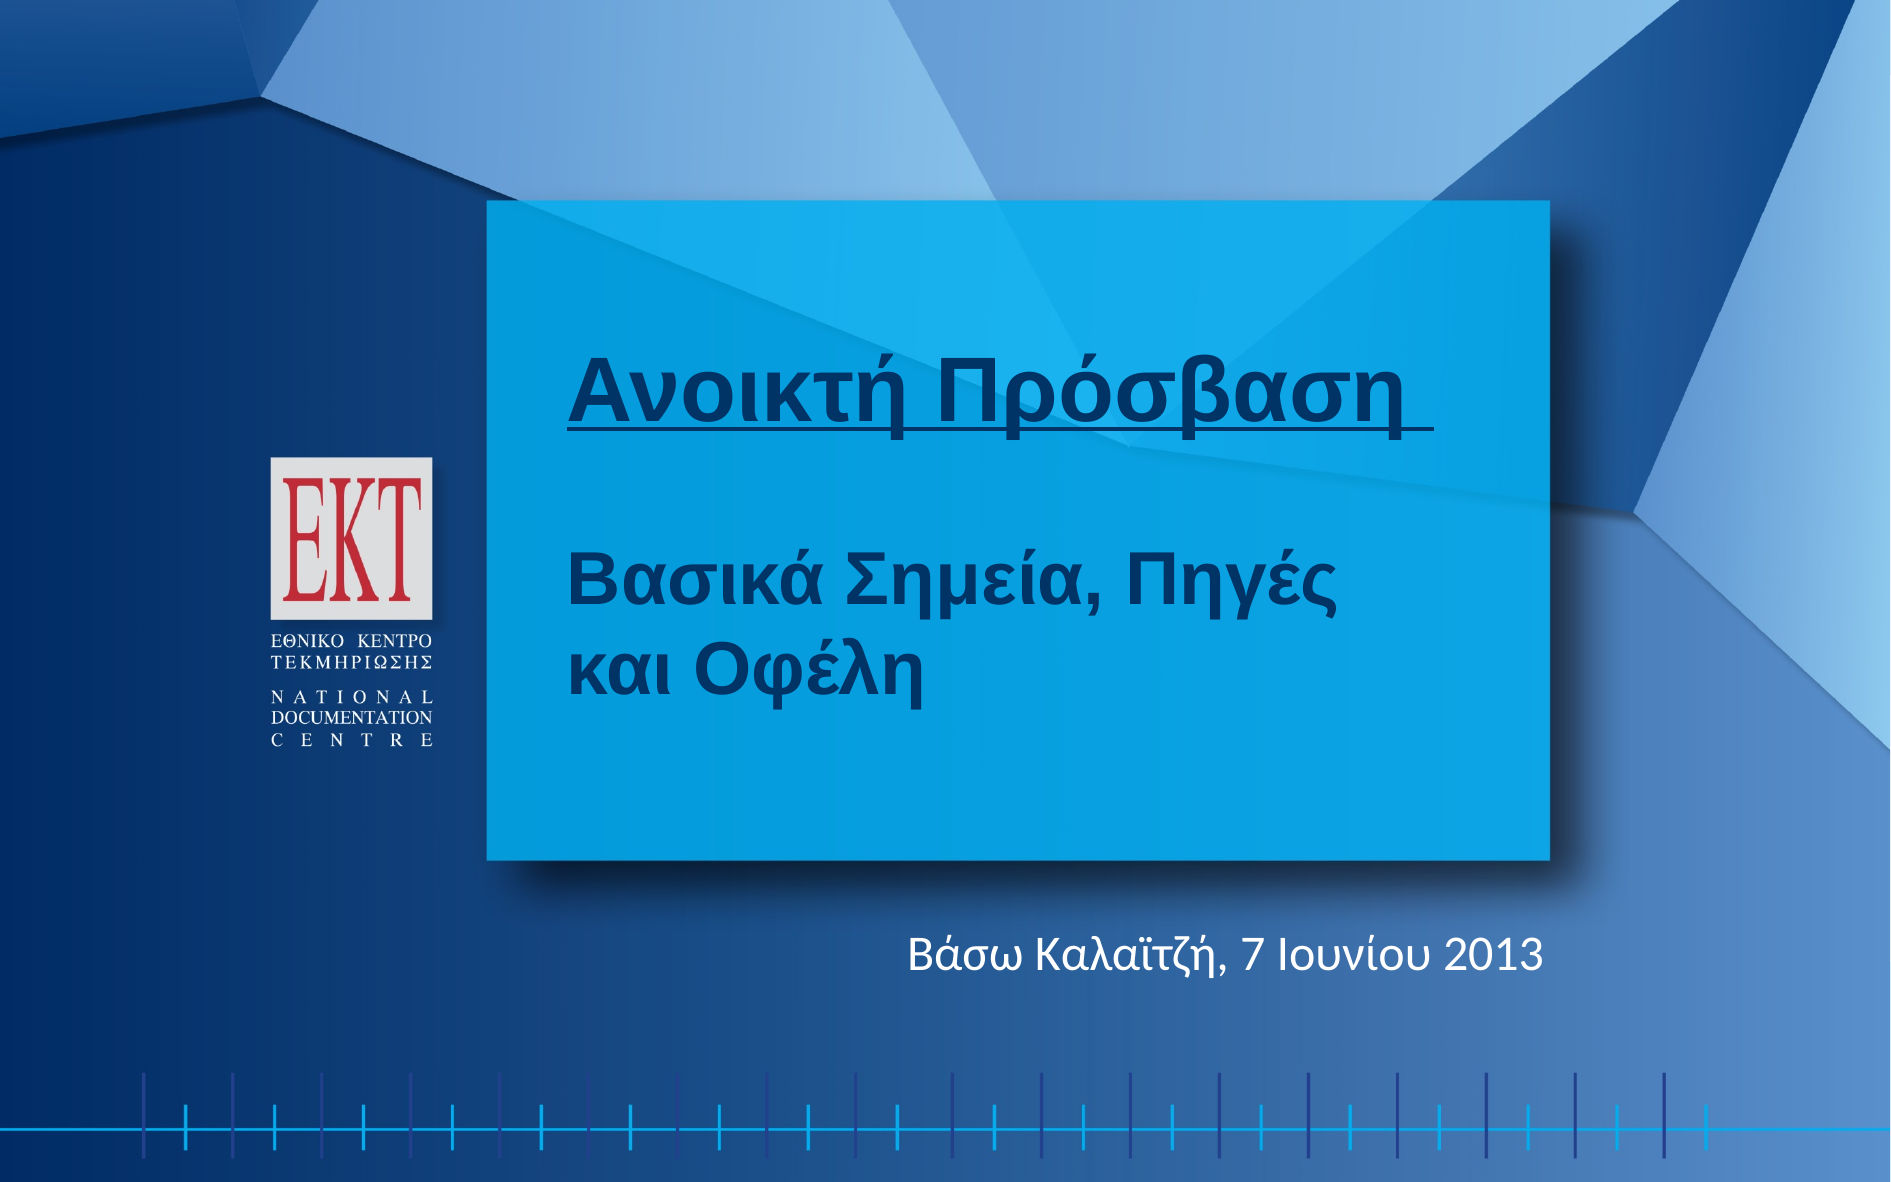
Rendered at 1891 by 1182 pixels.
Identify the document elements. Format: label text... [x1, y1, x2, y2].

picture [0, 0, 1891, 1182]
title Ανοικτή Πρόσβαση Βασικά Σημεία, Πηγές και Οφέλη [566, 295, 1453, 745]
text_box Βάσω Καλαϊτζή, 7 Ιουνίου 2013 [271, 912, 1560, 988]
